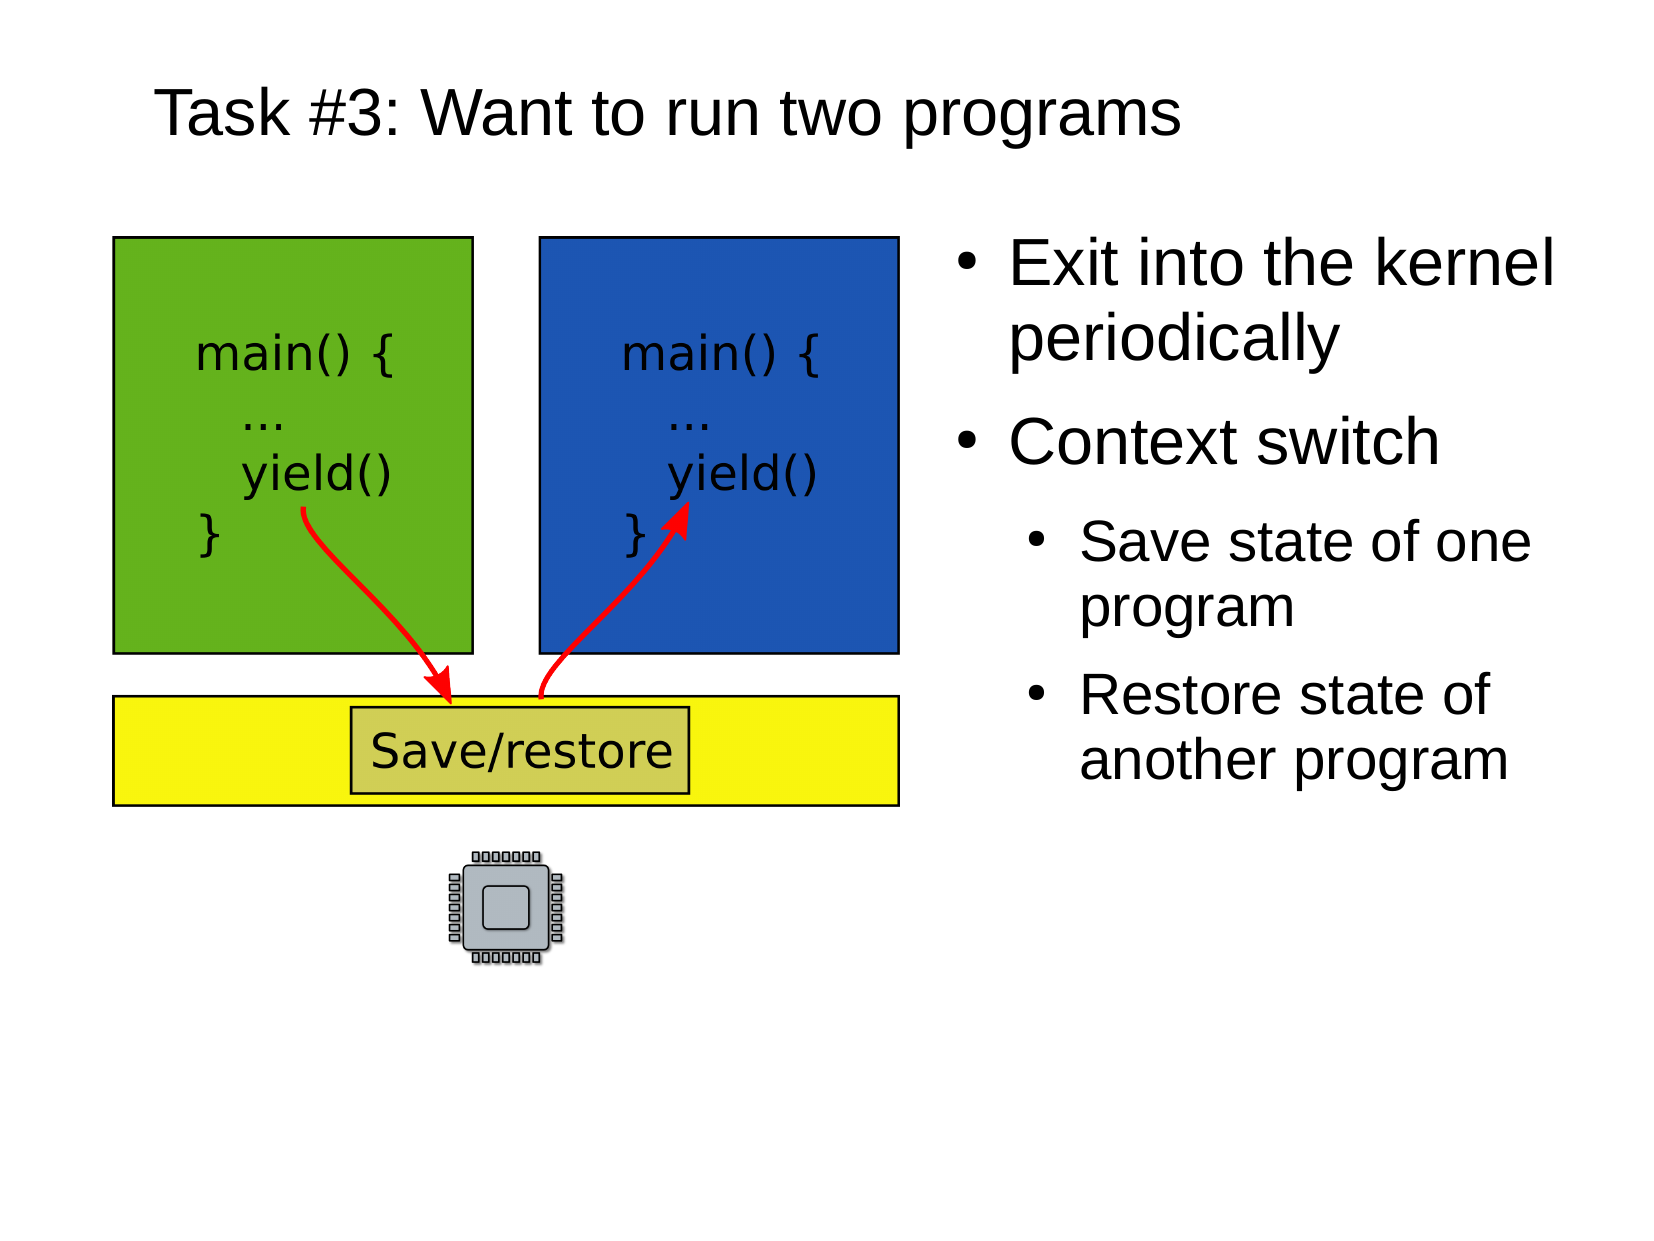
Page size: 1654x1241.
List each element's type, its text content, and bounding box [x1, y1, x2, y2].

list Task #3: Want to run two programs [82, 75, 1576, 151]
list Exit into the kernel periodically Context switch Save state of one program Restore state of another program [937, 225, 1613, 1160]
picture [112, 236, 900, 976]
